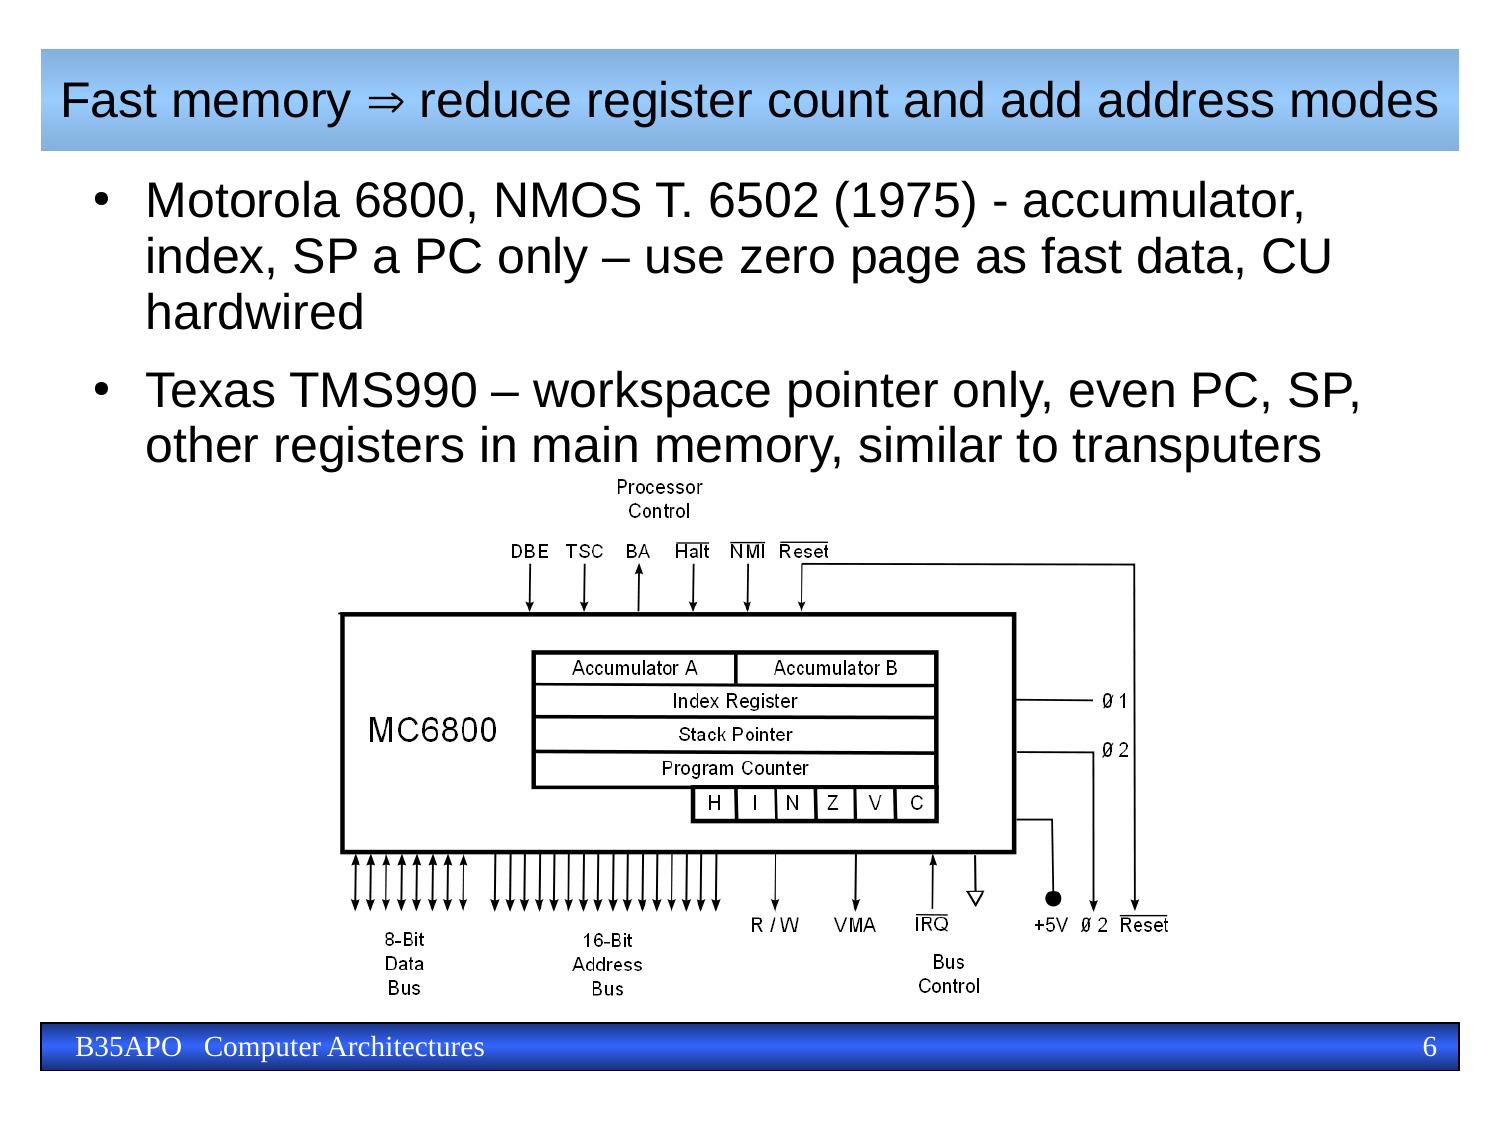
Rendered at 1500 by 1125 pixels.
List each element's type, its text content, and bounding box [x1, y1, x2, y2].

title Fast memory ⇒ reduce register count and add address modes [41, 49, 1459, 151]
list Motorola 6800, NMOS T. 6502 (1975) - accumulator, index, SP a PC only – use zero page as fast data, CU hardwired Texas TMS990 – workspace pointer only, even PC, SP, other registers in main memory, similar to transputers [75, 172, 1426, 916]
picture [308, 916, 1192, 1022]
